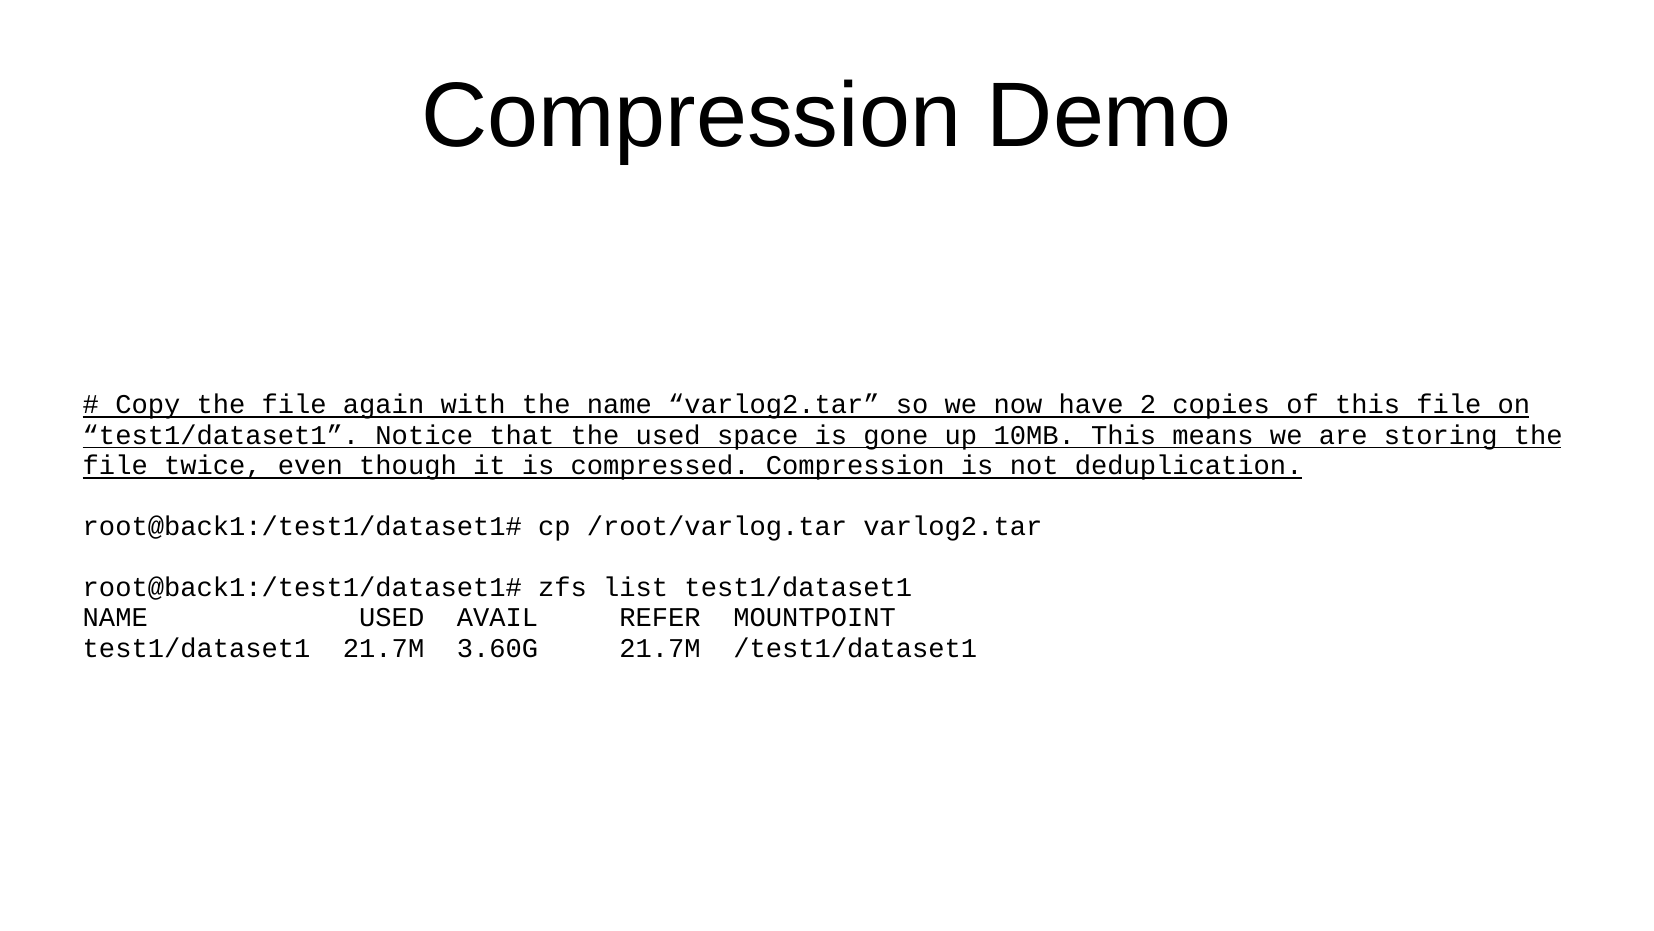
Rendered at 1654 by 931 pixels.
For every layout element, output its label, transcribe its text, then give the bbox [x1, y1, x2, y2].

title Compression Demo [82, 37, 1571, 193]
subtitle # Copy the file again with the name “varlog2.tar” so we now have 2 copies of this file on “test1/dataset1”. Notice that the used space is gone up 10MB. This means we are storing the file twice, even though it is compressed. Compression is not deduplication. root@back1:/test1/dataset1# cp /root/varlog.tar varlog2.tar root@back1:/test1/dataset1# zfs list test1/dataset1 NAME USED AVAIL REFER MOUNTPOINT test1/dataset1 21.7M 3.60G 21.7M /test1/dataset1 [82, 258, 1571, 798]
